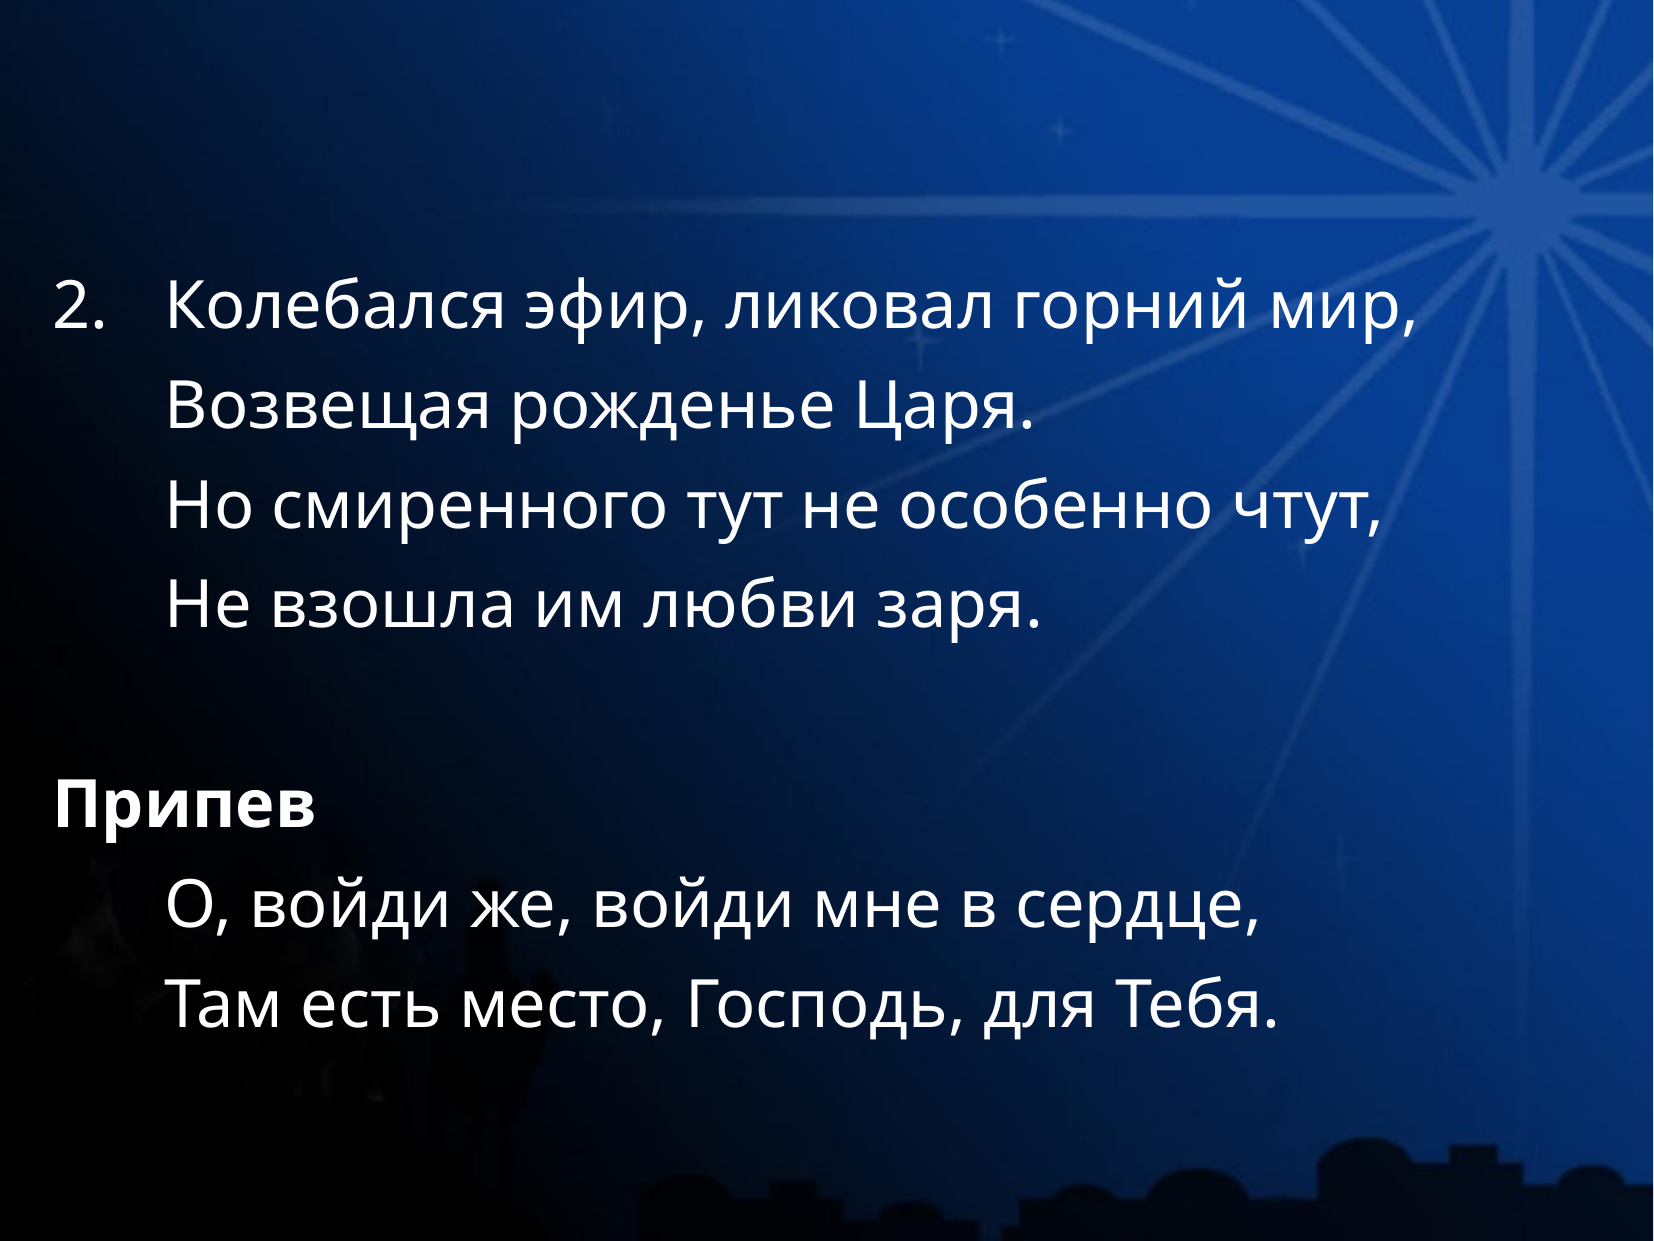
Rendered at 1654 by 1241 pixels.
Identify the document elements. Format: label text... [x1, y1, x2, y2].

text_box 2. Колебался эфир, ликовал горний мир, Возвещая рожденье Царя. Но смиренного тут не особенно чтут, Не взошла им любви заря. Припев О, войди же, войди мне в сердце, Там есть место, Господь, для Тебя. [37, 150, 1653, 1163]
picture [0, 0, 1654, 1241]
